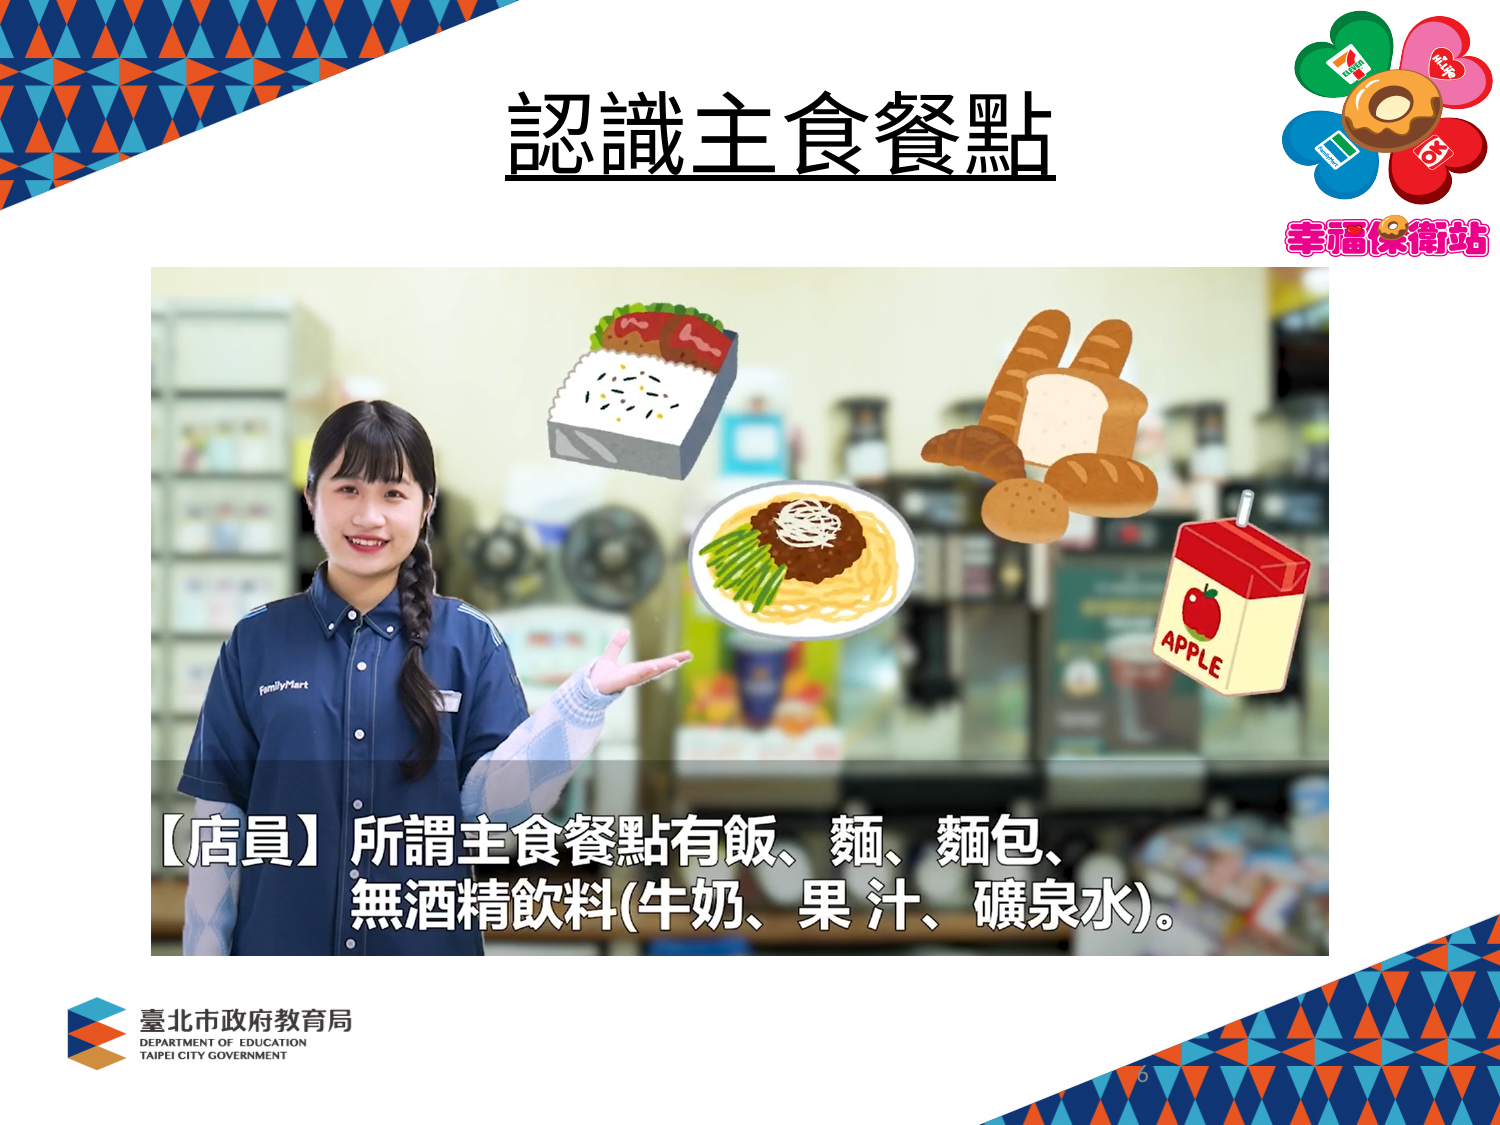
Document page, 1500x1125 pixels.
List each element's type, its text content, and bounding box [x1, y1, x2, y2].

picture [151, 267, 1329, 956]
title 認識主食餐點 [490, 79, 1199, 198]
text_box [1121, 1042, 1459, 1103]
